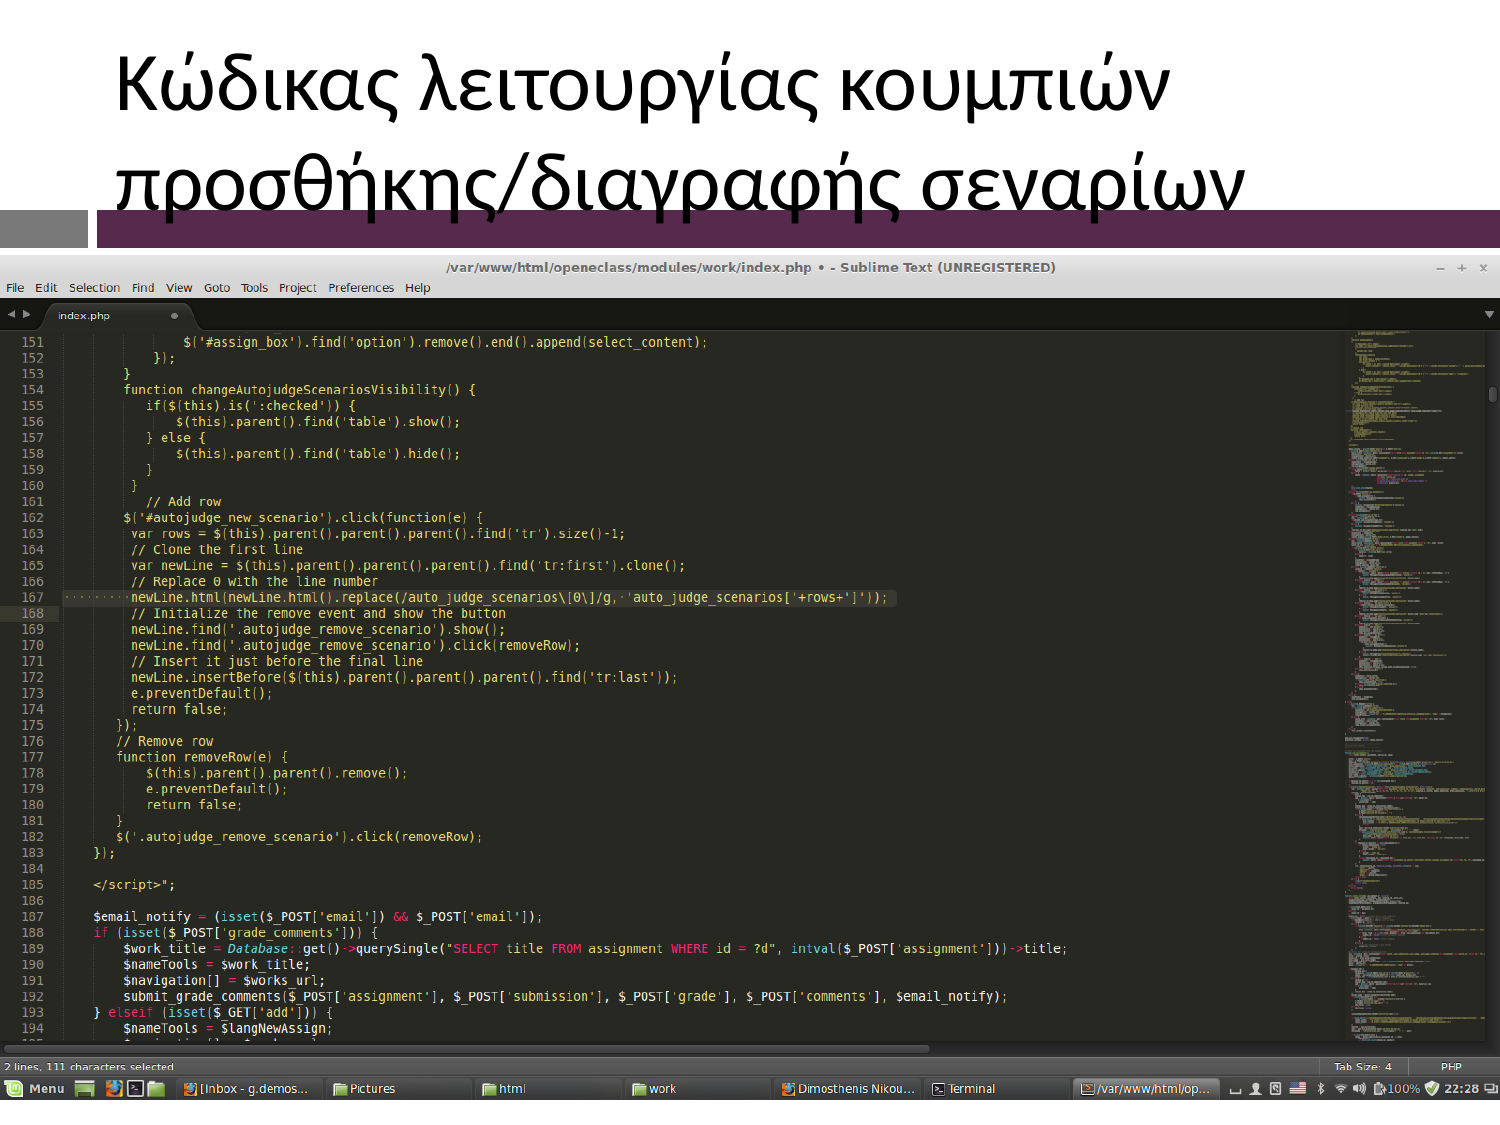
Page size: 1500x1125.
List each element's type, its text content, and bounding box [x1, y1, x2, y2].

title Κώδικας λειτουργίας κουμπιών προσθήκης/διαγραφής σεναρίων [100, 19, 1438, 182]
picture [0, 255, 1500, 1100]
